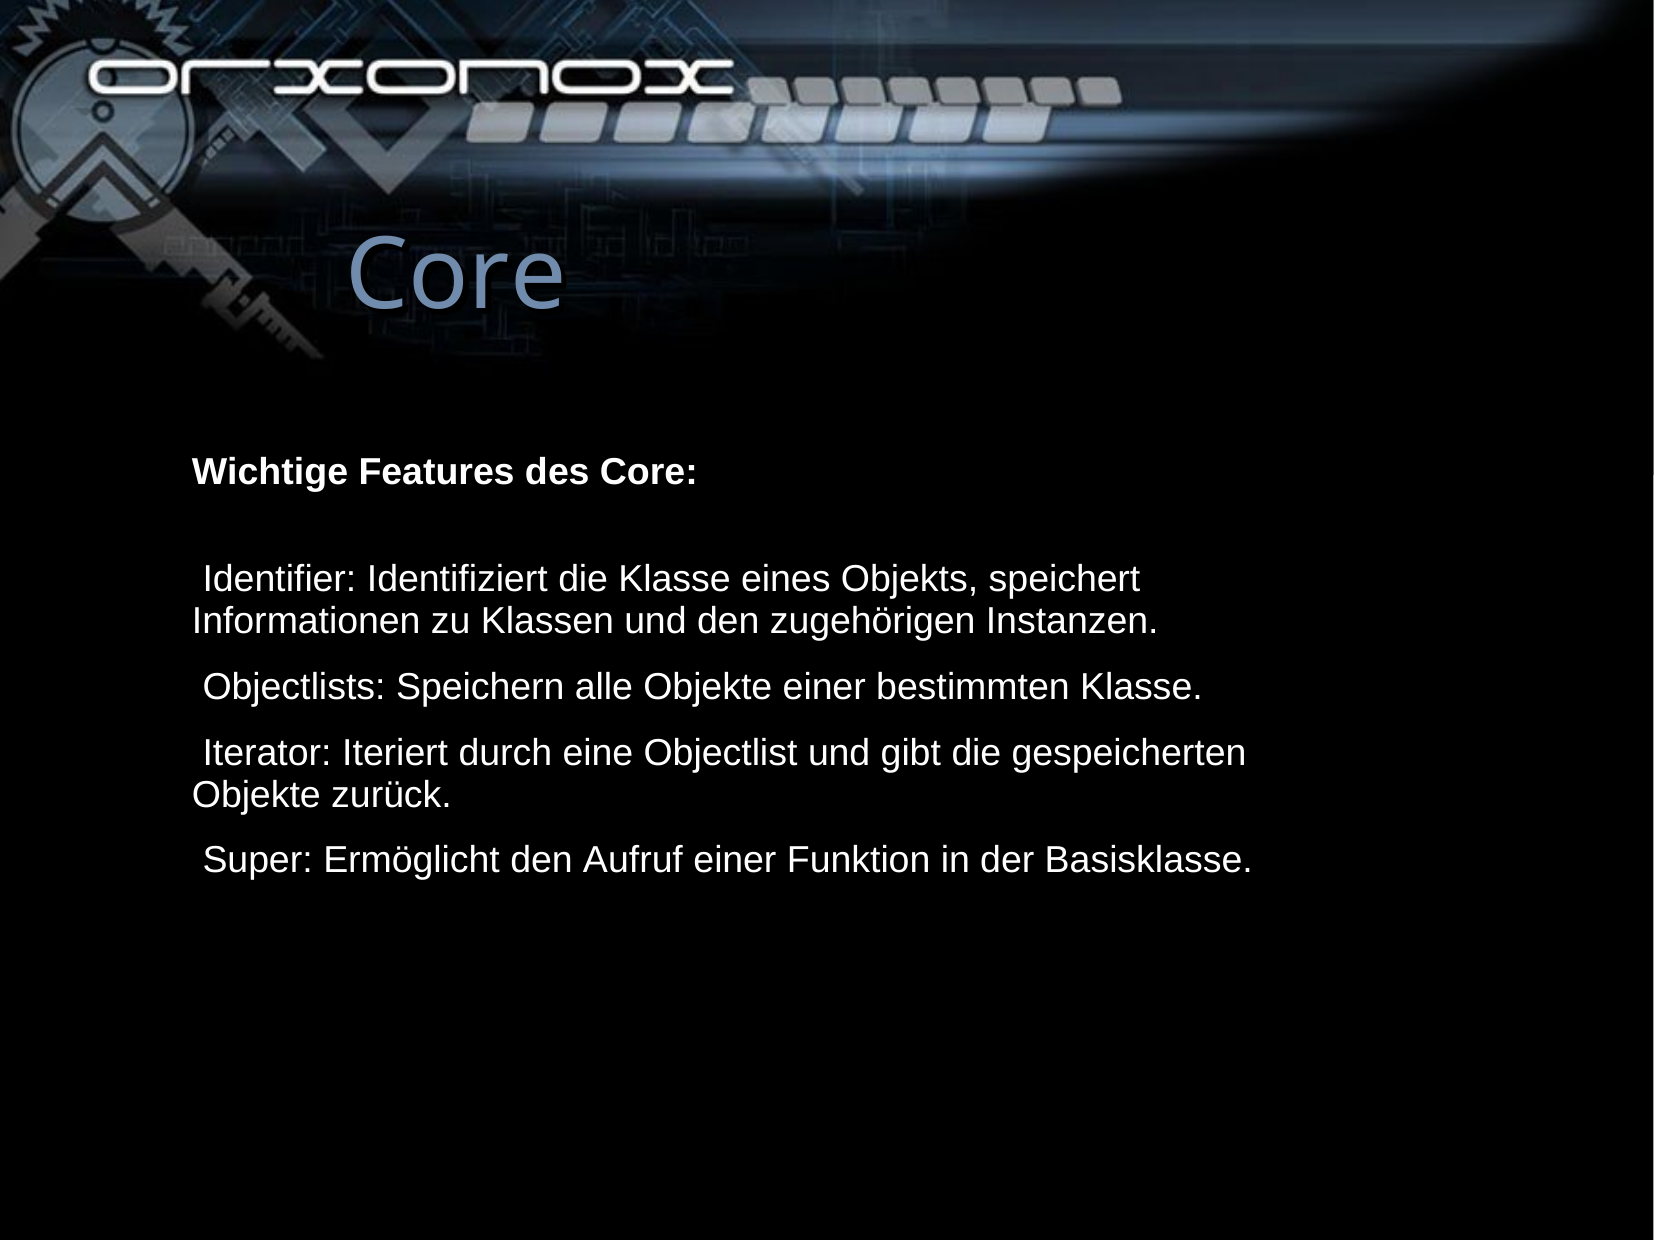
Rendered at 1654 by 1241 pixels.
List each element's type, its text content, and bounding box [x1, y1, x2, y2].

text_box Wichtige Features des Core: Identifier: Identifiziert die Klasse eines Objekts, speichert Informationen zu Klassen und den zugehörigen Instanzen. Objectlists: Speichern alle Objekte einer bestimmten Klasse. Iterator: Iteriert durch eine Objectlist und gibt die gespeicherten Objekte zurück. Super: Ermöglicht den Aufruf einer Funktion in der Basisklasse. [177, 442, 1329, 950]
picture [0, 0, 1654, 475]
text_box Core [330, 194, 1306, 344]
